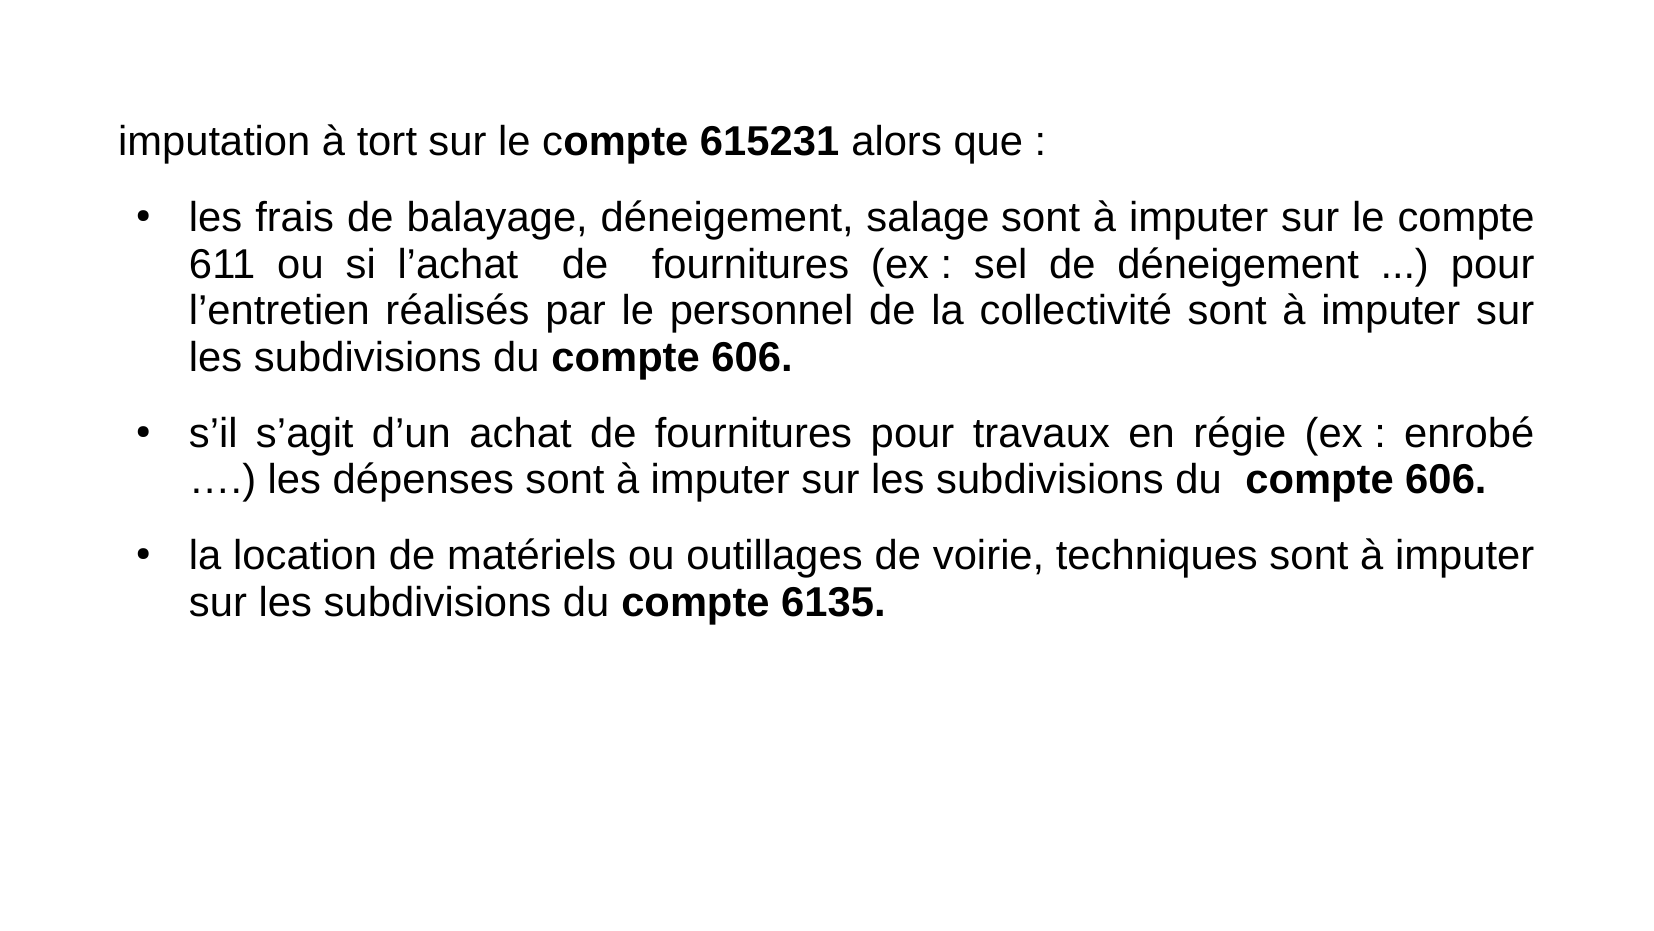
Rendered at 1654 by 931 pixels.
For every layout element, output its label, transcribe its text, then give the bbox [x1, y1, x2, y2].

list imputation à tort sur le compte 615231 alors que : les frais de balayage, déneigement, salage sont à imputer sur le compte 611 ou si l’achat de fournitures (ex : sel de déneigement ...) pour l’entretien réalisés par le personnel de la collectivité sont à imputer sur les subdivisions du compte 606. s’il s’agit d’un achat de fournitures pour travaux en régie (ex : enrobé ….) les dépenses sont à imputer sur les subdivisions du compte 606. la location de matériels ou outillages de voirie, techniques sont à imputer sur les subdivisions du compte 6135. [118, 118, 1536, 758]
